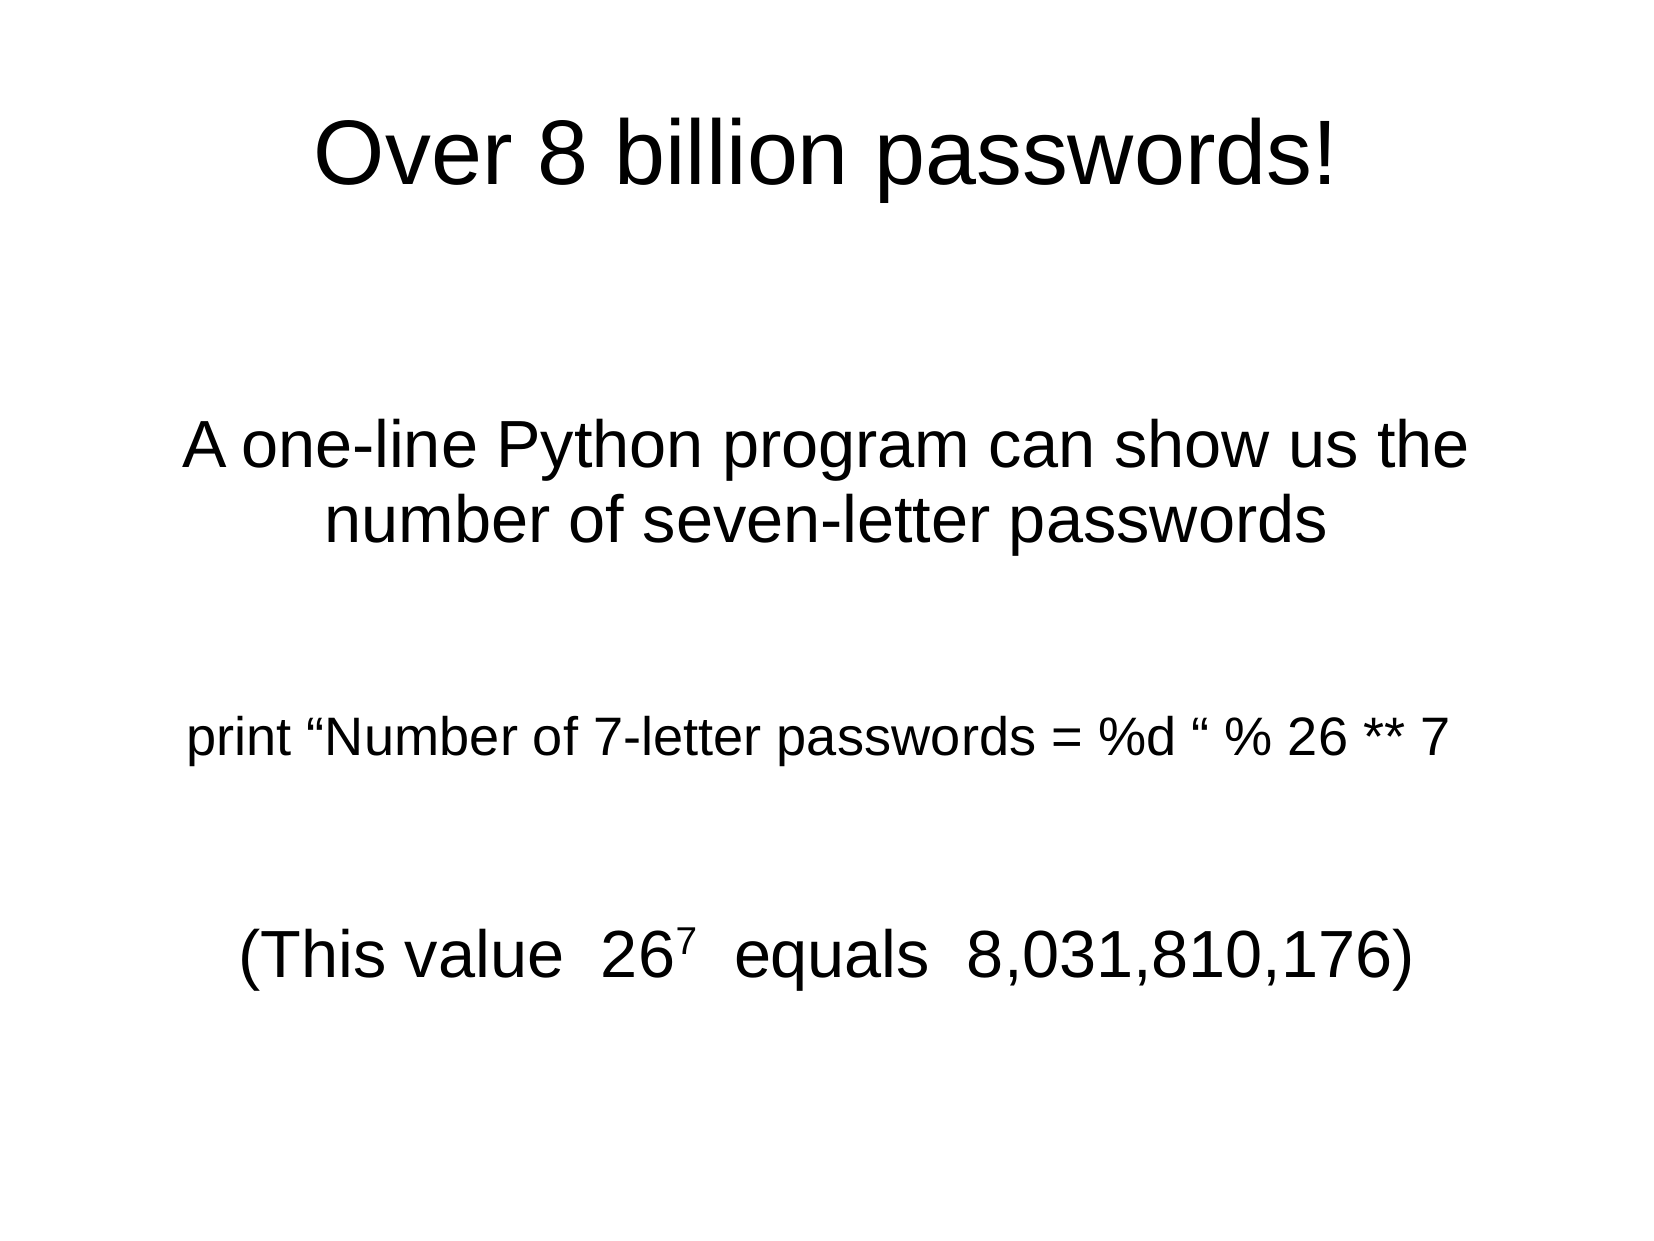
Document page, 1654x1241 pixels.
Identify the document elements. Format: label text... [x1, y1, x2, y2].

subtitle A one-line Python program can show us the number of seven-letter passwords print “Number of 7-letter passwords = %d “ % 26 ** 7 (This value 267 equals 8,031,810,176) [82, 297, 1571, 1102]
title Over 8 billion passwords! [82, 56, 1571, 250]
